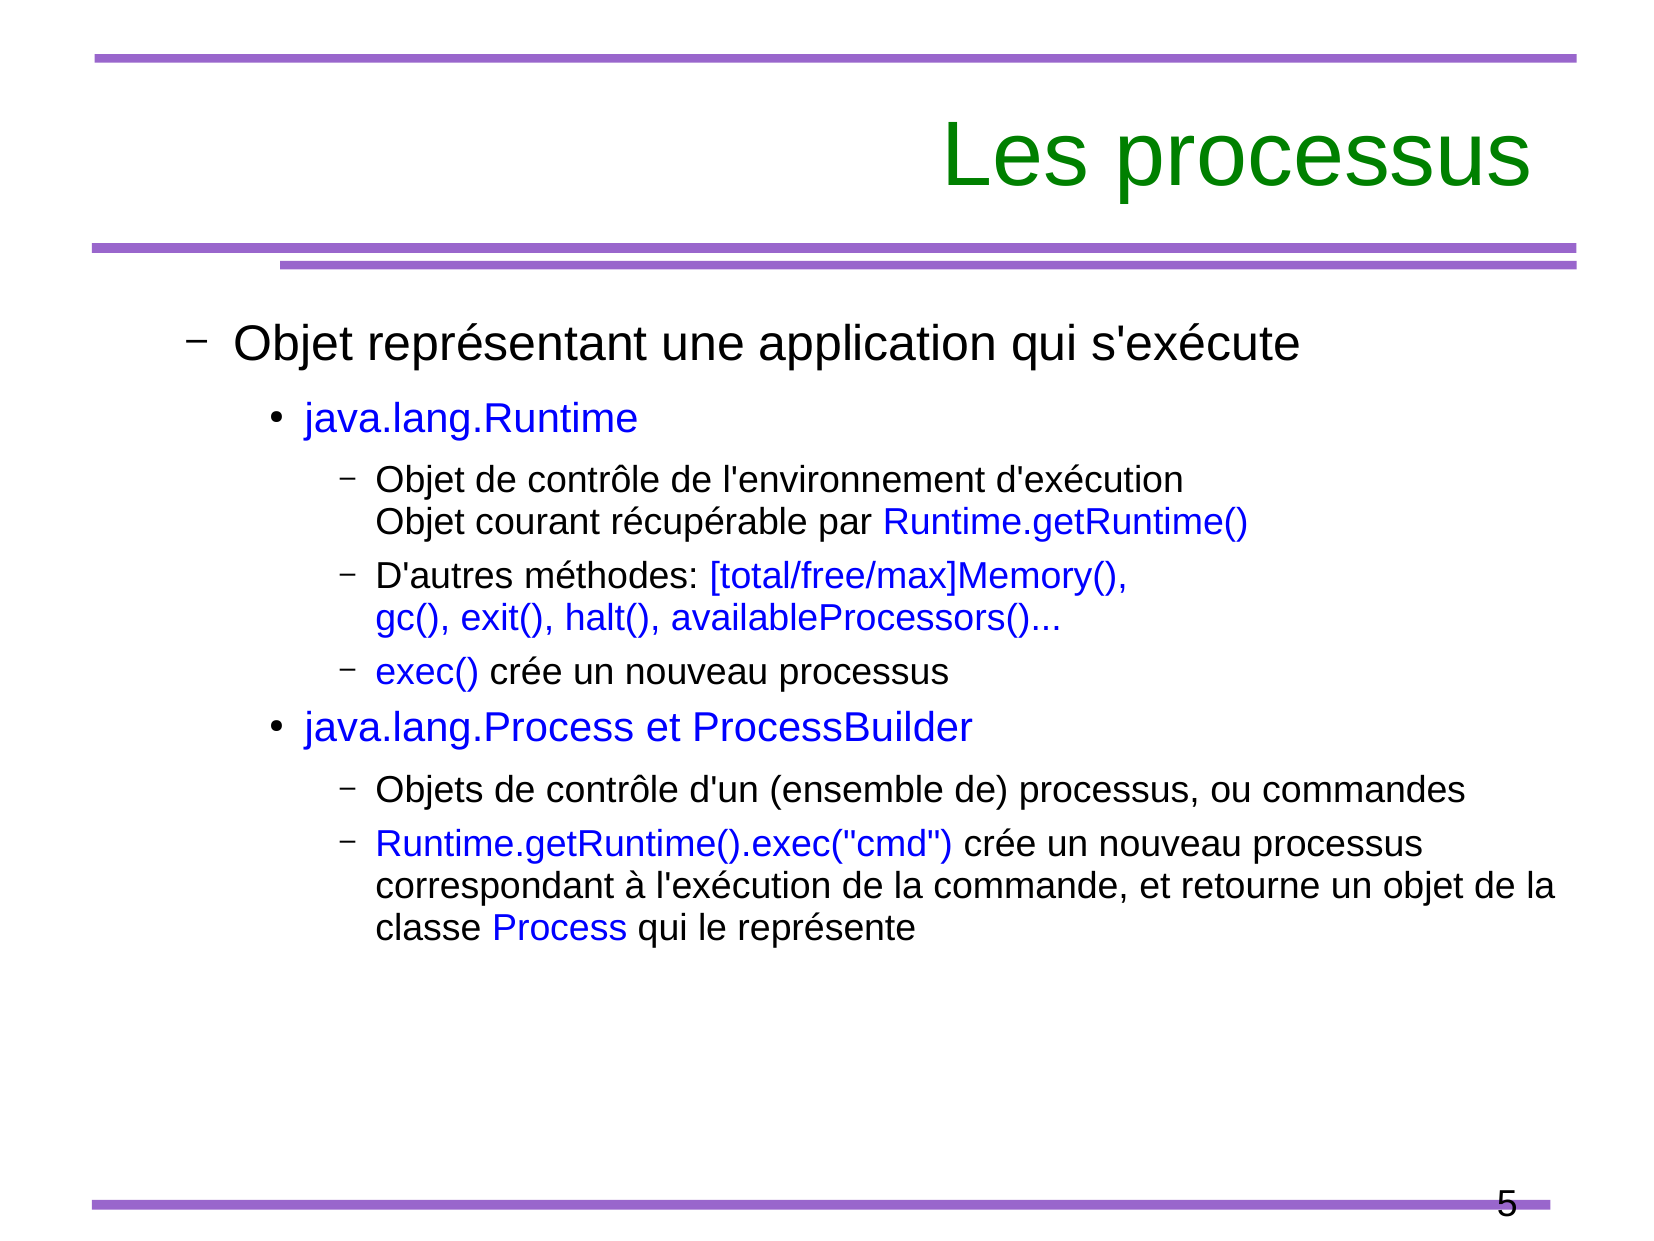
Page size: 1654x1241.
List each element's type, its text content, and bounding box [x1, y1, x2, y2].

title Les processus [121, 49, 1534, 257]
list Objet représentant une application qui s'exécute java.lang.Runtime Objet de contrôle de l'environnement d'exécution Objet courant récupérable par Runtime.getRuntime() D'autres méthodes: [total/free/max]Memory(), gc(), exit(), halt(), availableProcessors()... exec() crée un nouveau processus java.lang.Process et ProcessBuilder Objets de contrôle d'un (ensemble de) processus, ou commandes Runtime.getRuntime().exec("cmd") crée un nouveau processus correspondant à l'exécution de la commande, et retourne un objet de la classe Process qui le représente [92, 315, 1563, 1163]
